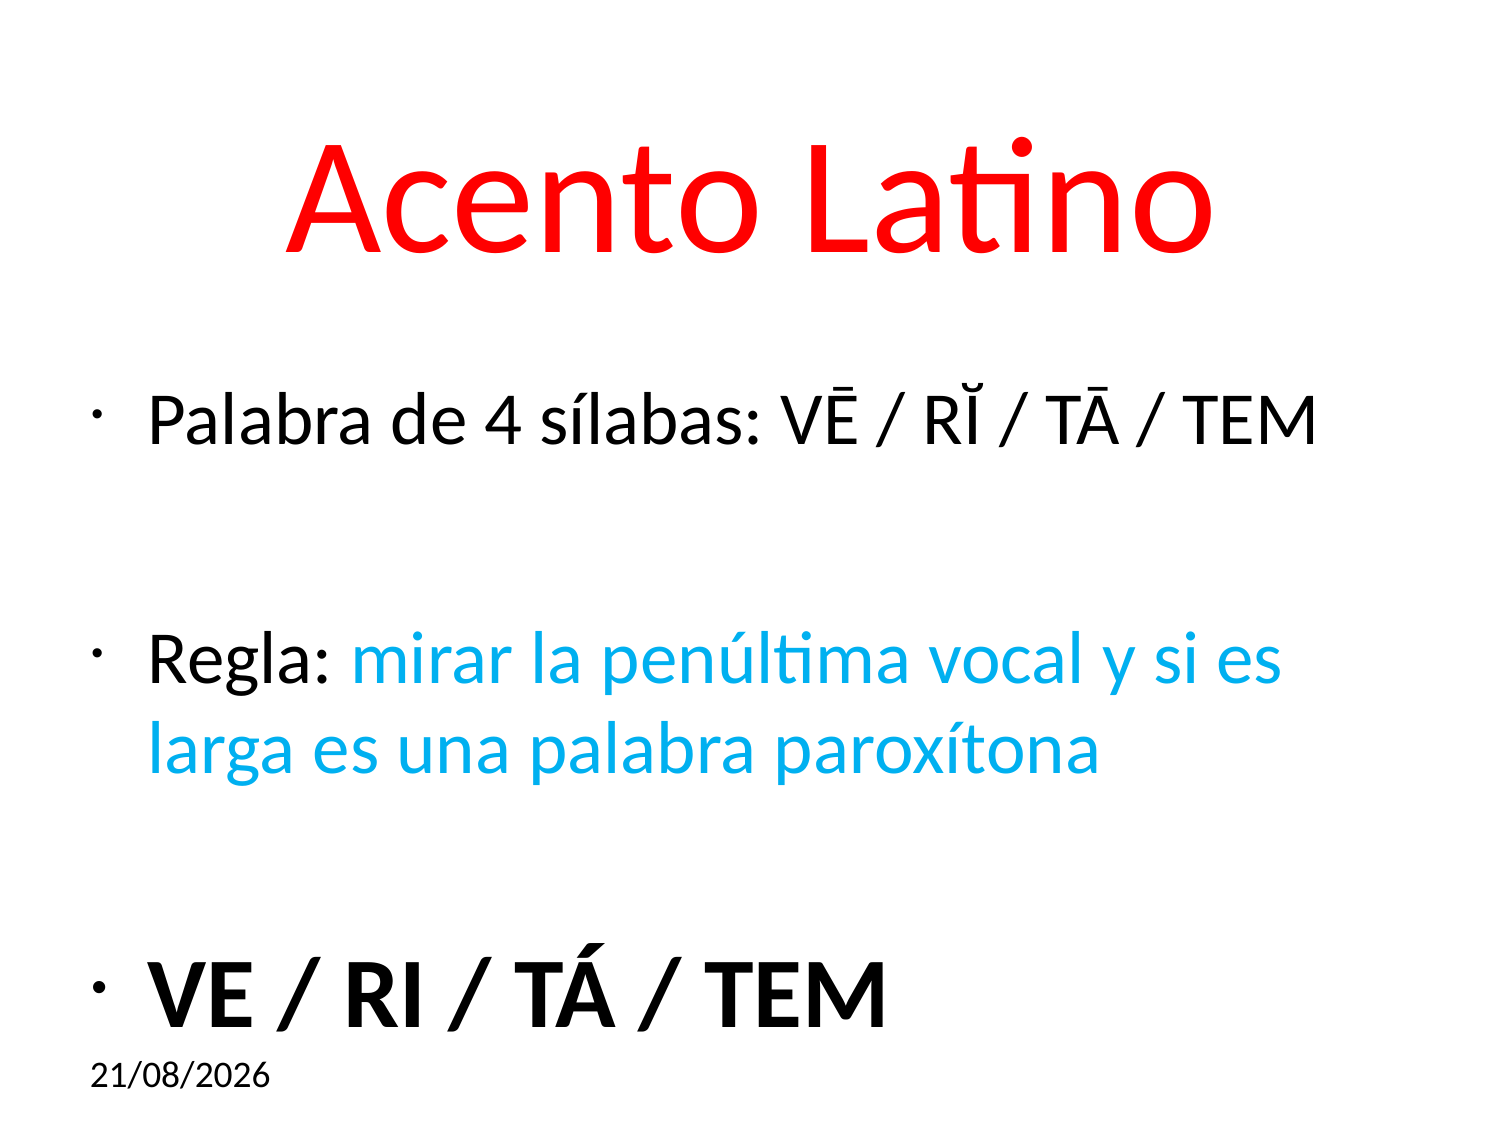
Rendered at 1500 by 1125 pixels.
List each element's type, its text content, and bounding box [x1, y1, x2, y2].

title Acento Latino [76, 78, 1427, 266]
list Palabra de 4 sílabas: VĒ / RĬ / TĀ / TEM Regla: mirar la penúltima vocal y si es larga es una palabra paroxítona VE / RI / TÁ / TEM [76, 361, 1427, 1028]
